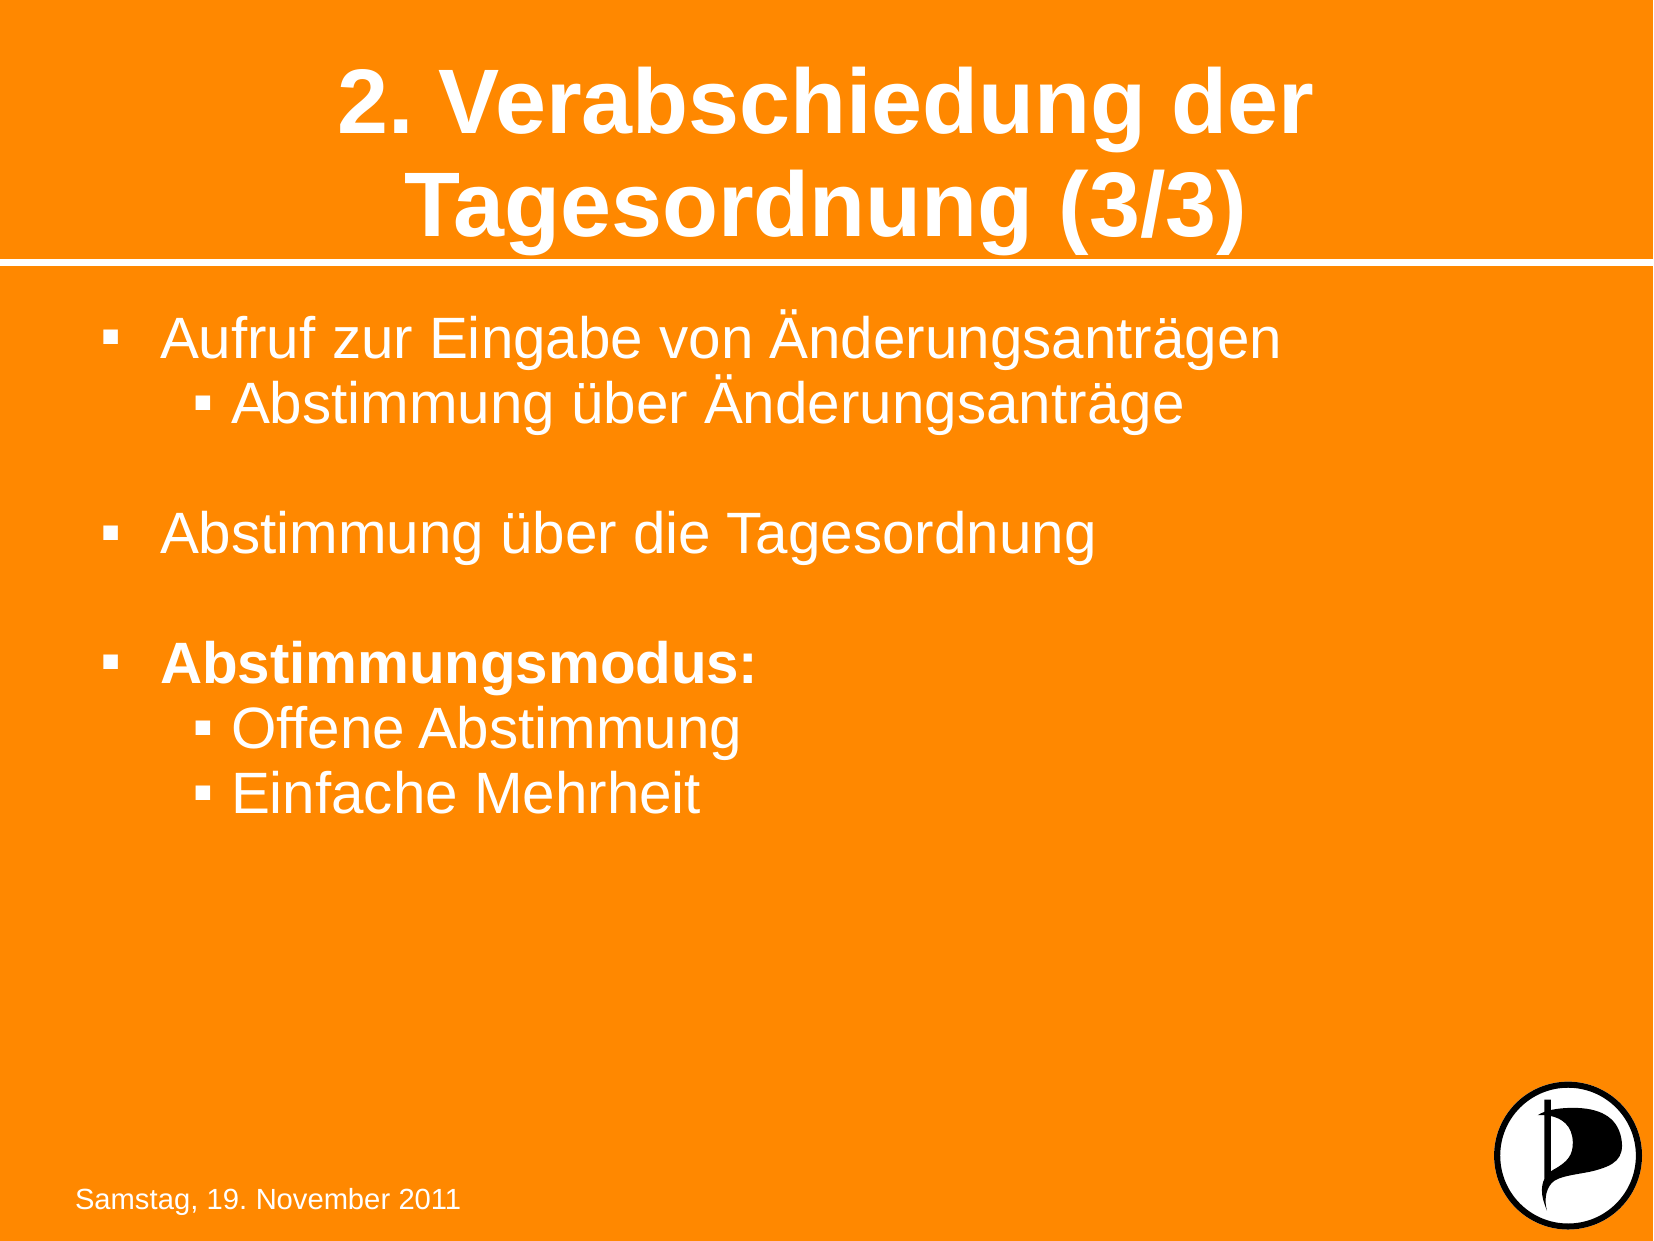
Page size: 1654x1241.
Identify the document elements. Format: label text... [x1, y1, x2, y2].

subtitle Aufruf zur Eingabe von Änderungsanträgen Abstimmung über Änderungsanträge Abstimmung über die Tagesordnung Abstimmungsmodus: Offene Abstimmung Einfache Mehrheit [75, 306, 1563, 976]
title 2. Verabschiedung der Tagesordnung (3/3) [82, 49, 1571, 257]
